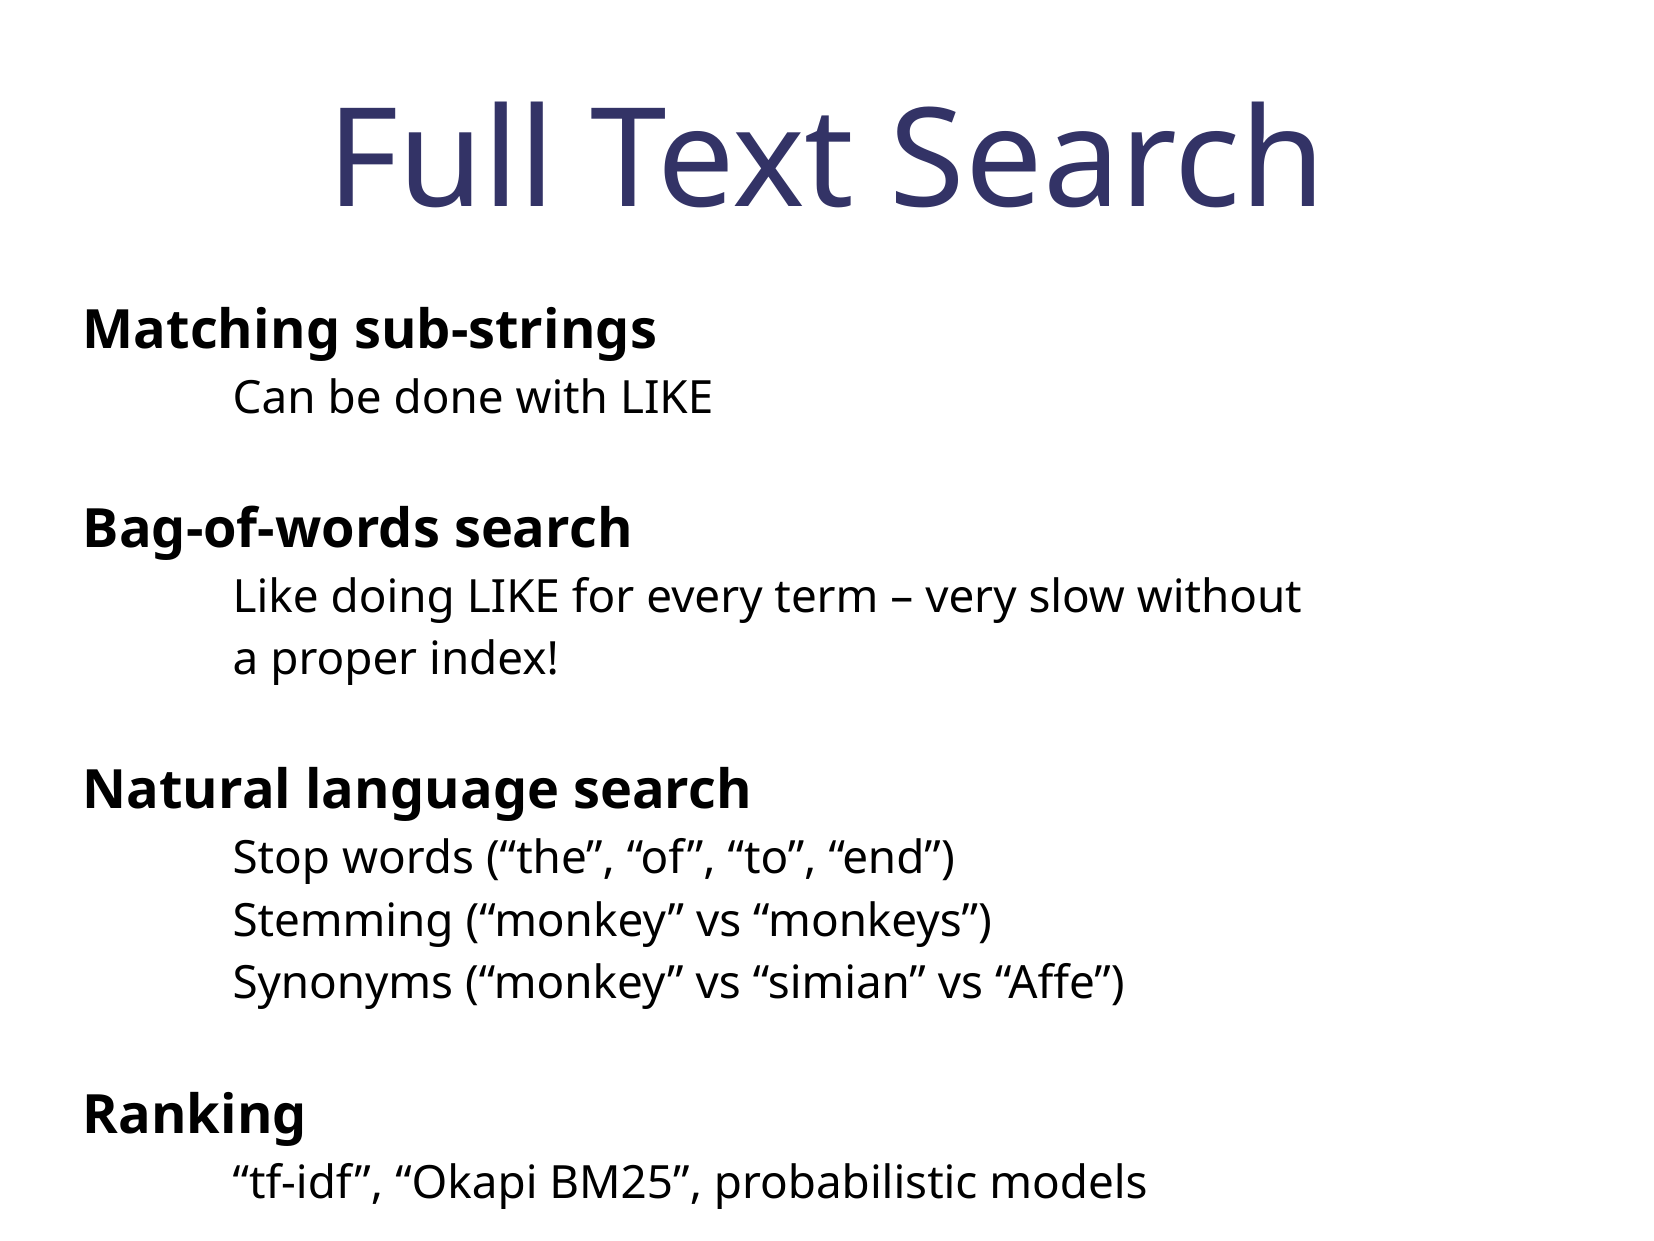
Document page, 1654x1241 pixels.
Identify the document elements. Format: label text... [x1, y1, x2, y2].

title Full Text Search [82, 56, 1571, 250]
subtitle Matching sub-strings Can be done with LIKE Bag-of-words search Like doing LIKE for every term – very slow without a proper index! Natural language search Stop words (“the”, “of”, “to”, “end”) Stemming (“monkey” vs “monkeys”) Synonyms (“monkey” vs “simian” vs “Affe”) Ranking “tf-idf”, “Okapi BM25”, probabilistic models Can be useful. SQL support is coming. [82, 290, 1571, 1236]
